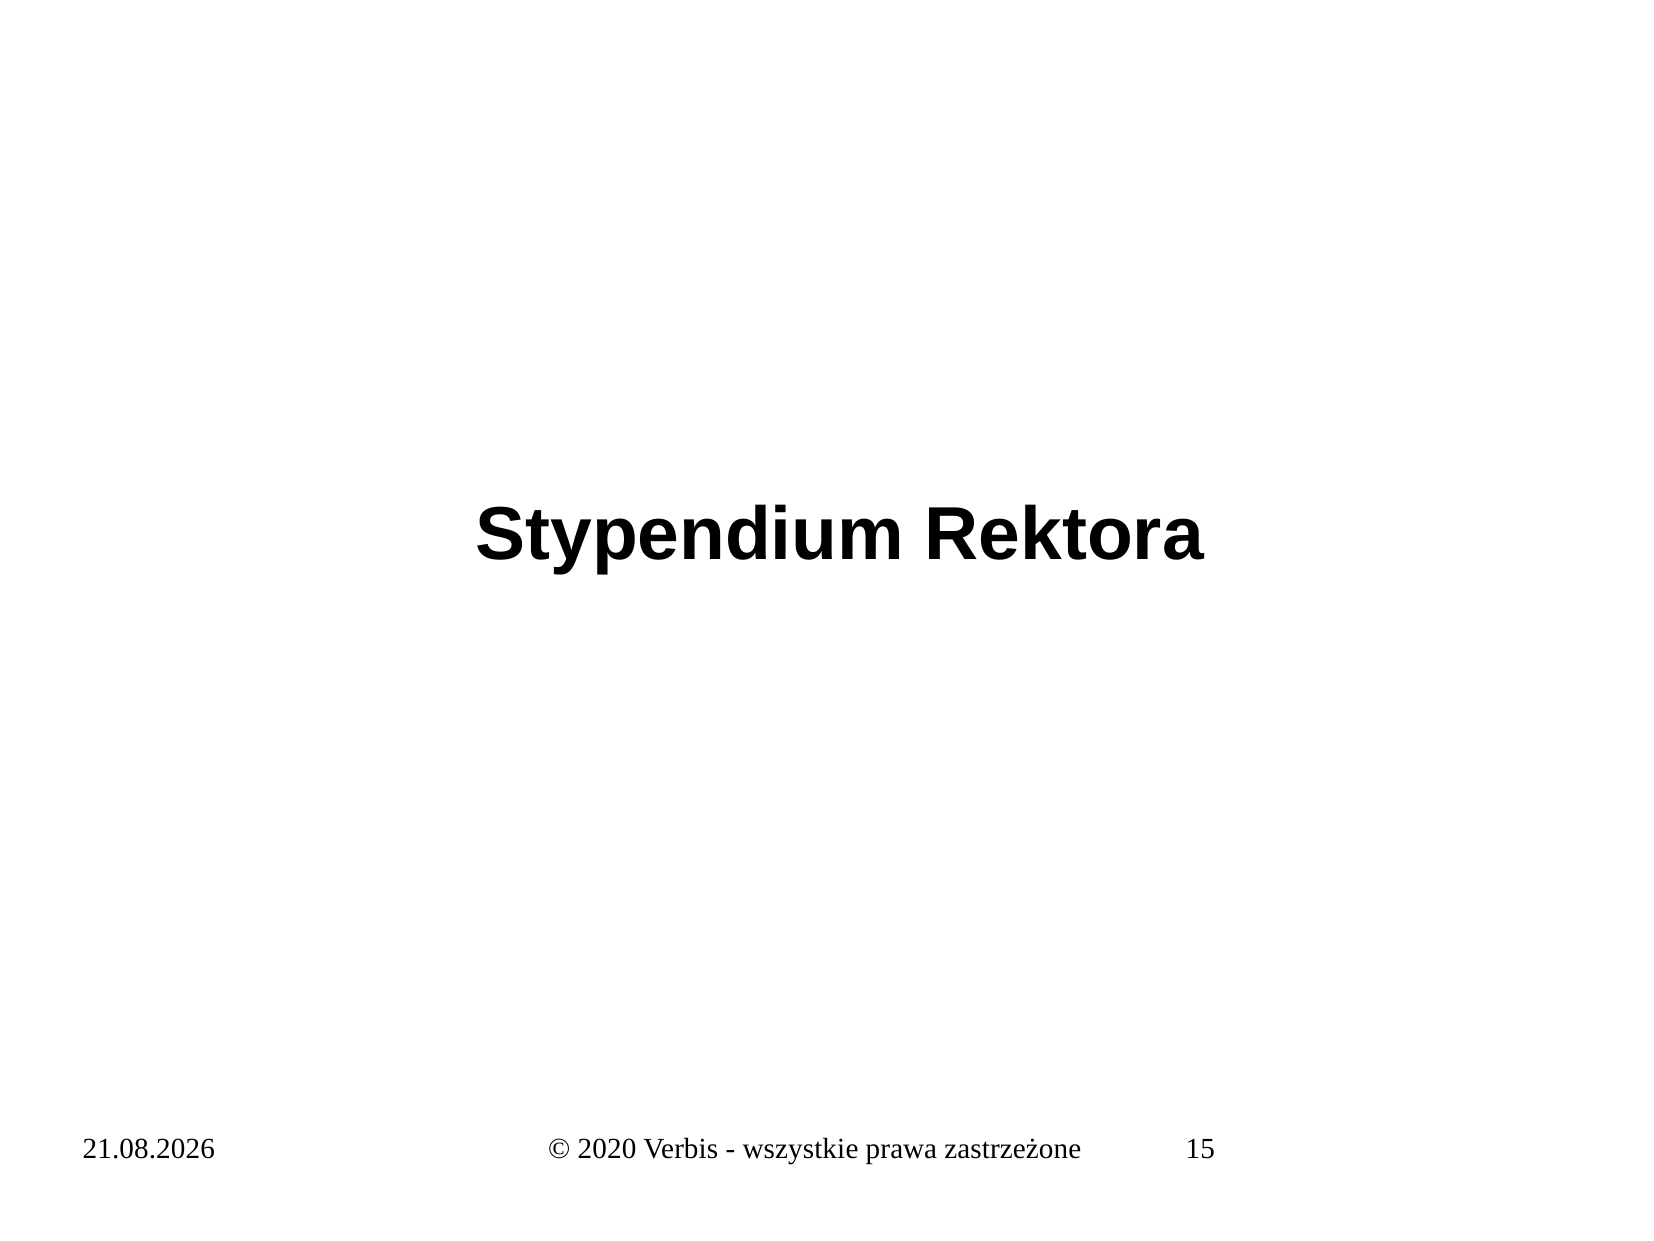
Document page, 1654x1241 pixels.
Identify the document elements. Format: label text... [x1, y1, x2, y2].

text_box Stypendium Rektora [460, 484, 1241, 584]
text_box [82, 1129, 468, 1216]
text_box [1185, 1129, 1571, 1216]
text_box © 2020 Verbis - wszystkie prawa zastrzeżone [484, 1129, 1146, 1216]
